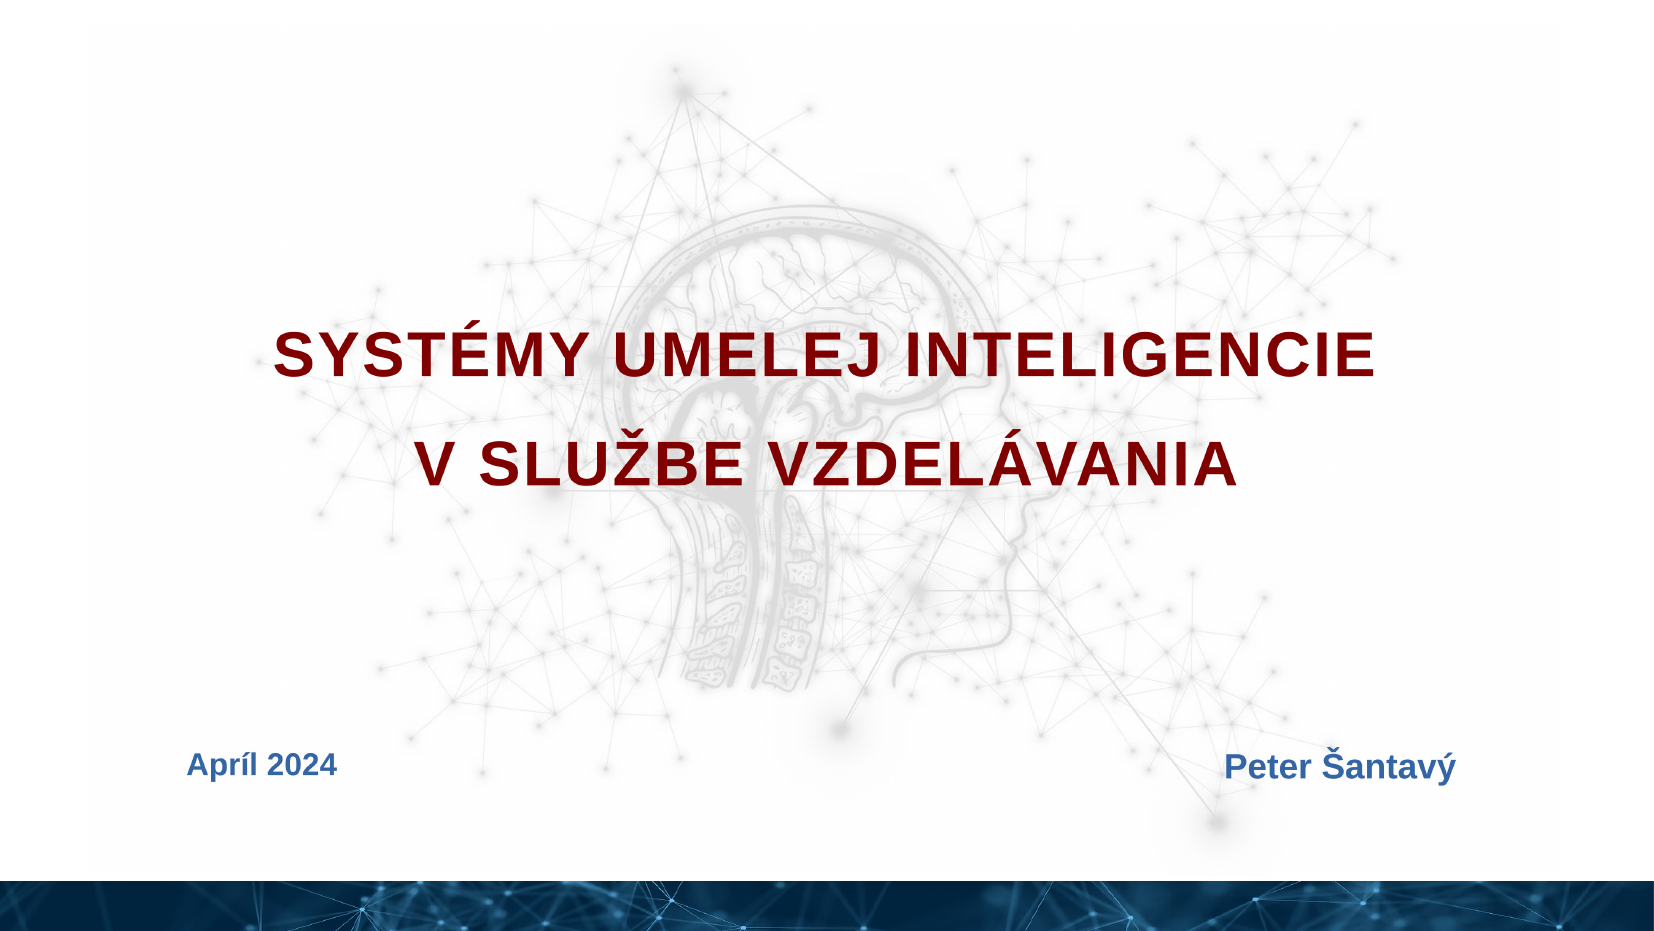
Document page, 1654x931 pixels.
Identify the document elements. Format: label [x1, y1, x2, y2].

picture [0, 881, 1654, 931]
picture [86, 24, 1565, 877]
